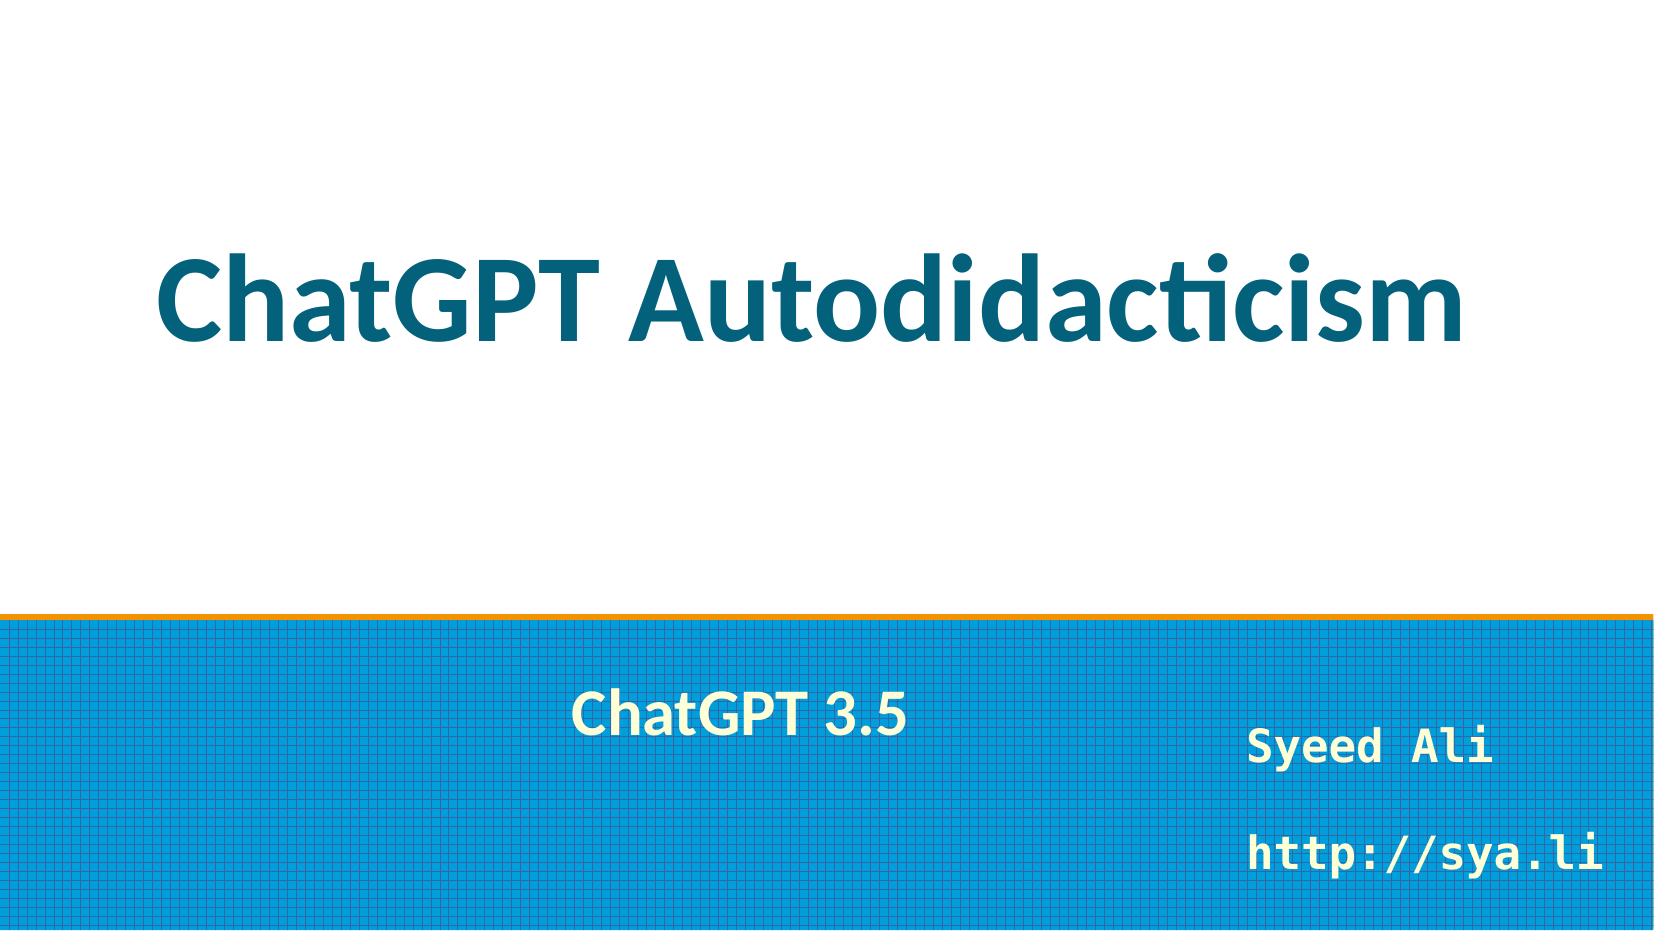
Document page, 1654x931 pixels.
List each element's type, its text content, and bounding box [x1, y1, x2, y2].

title ChatGPT Autodidacticism [73, 44, 1551, 576]
text_box Syeed Ali http://sya.li [1240, 714, 1625, 886]
text_box ChatGPT 3.5 [565, 679, 916, 758]
